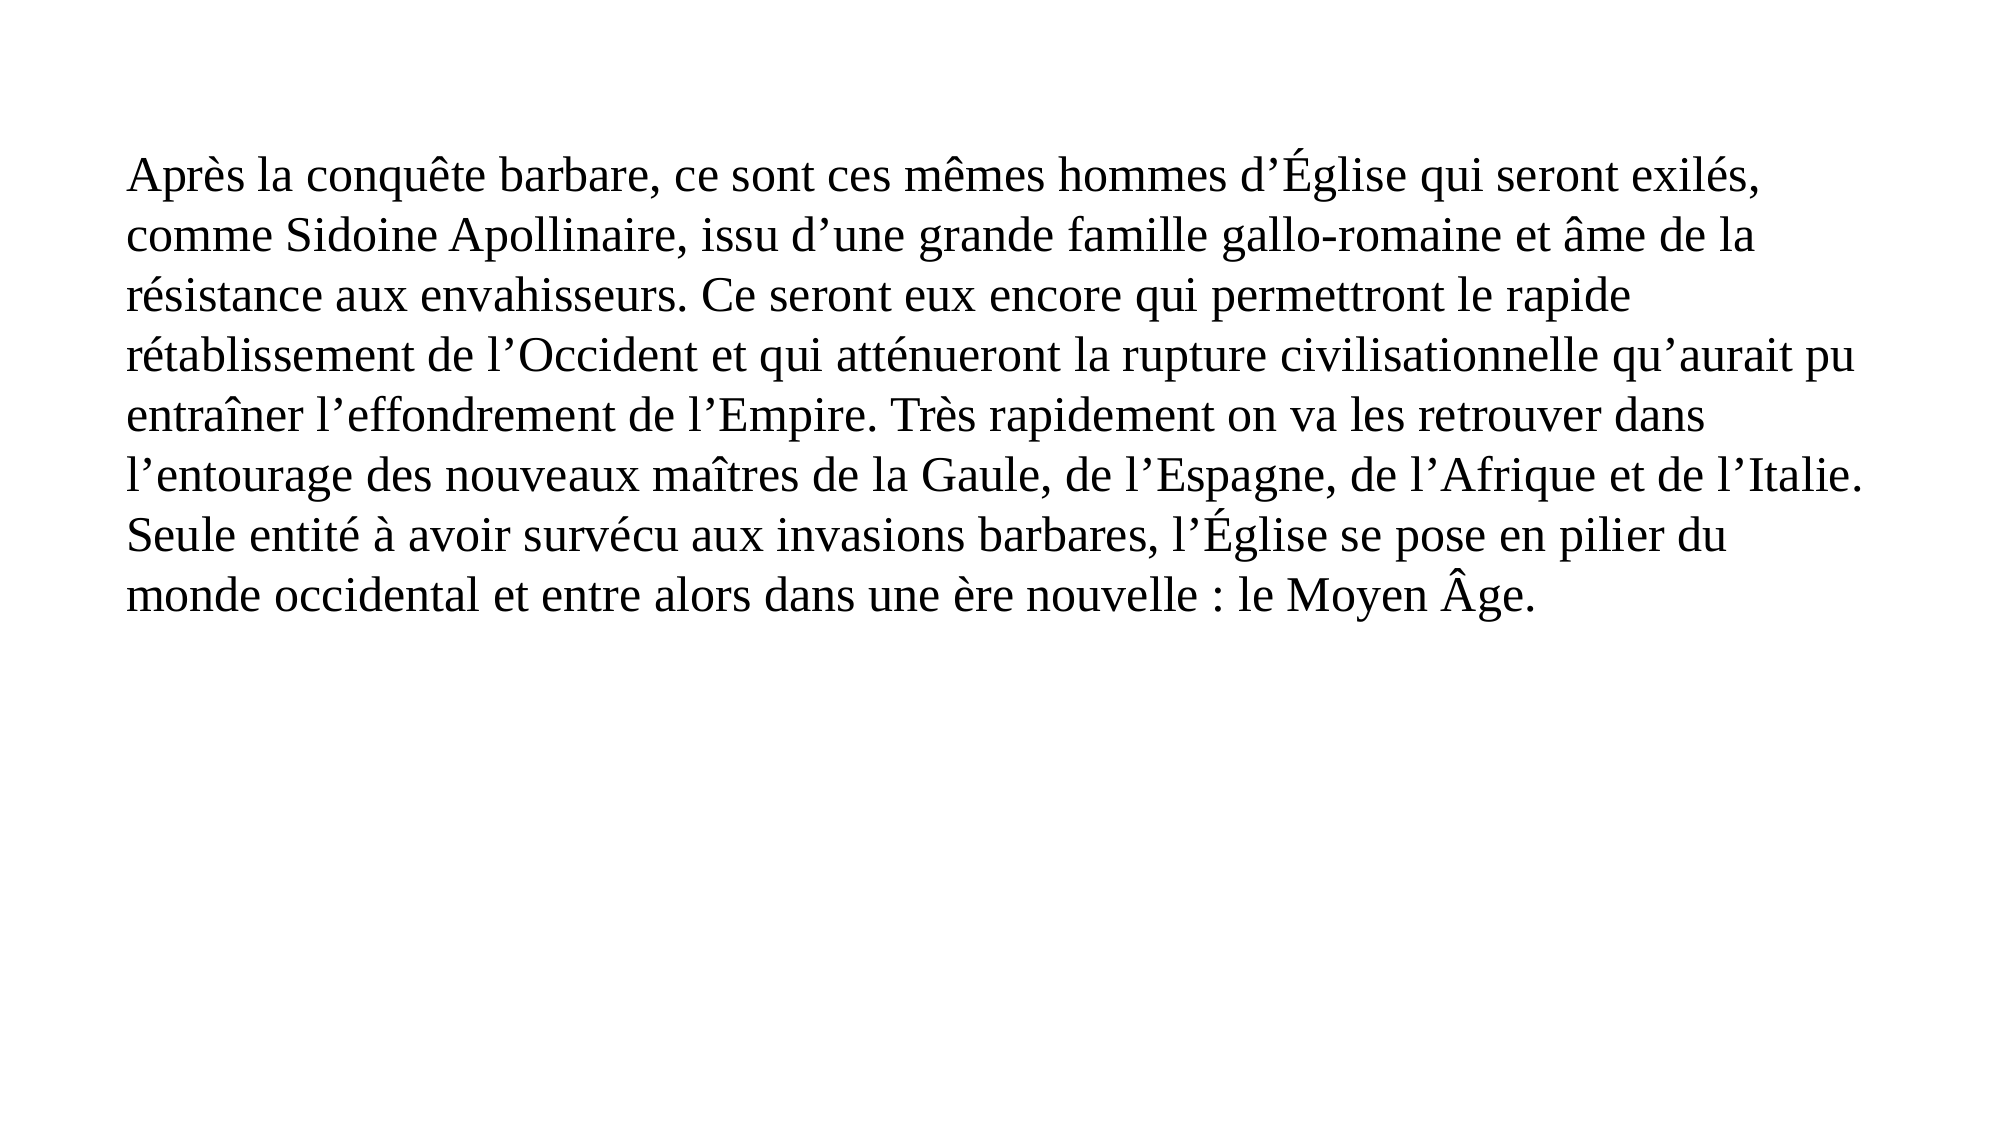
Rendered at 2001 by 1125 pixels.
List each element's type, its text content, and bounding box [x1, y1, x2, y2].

text_box Après la conquête barbare, ce sont ces mêmes hommes d’Église qui seront exilés, comme Sidoine Apollinaire, issu d’une grande famille gallo-romaine et âme de la résistance aux envahisseurs. Ce seront eux encore qui permettront le rapide rétablissement de l’Occident et qui atténueront la rupture civilisationnelle qu’aurait pu entraîner l’effondrement de l’Empire. Très rapidement on va les retrouver dans l’entourage des nouveaux maîtres de la Gaule, de l’Espagne, de l’Afrique et de l’Italie. Seule entité à avoir survécu aux invasions barbares, l’Église se pose en pilier du monde occidental et entre alors dans une ère nouvelle : le Moyen Âge. [111, 133, 1889, 634]
